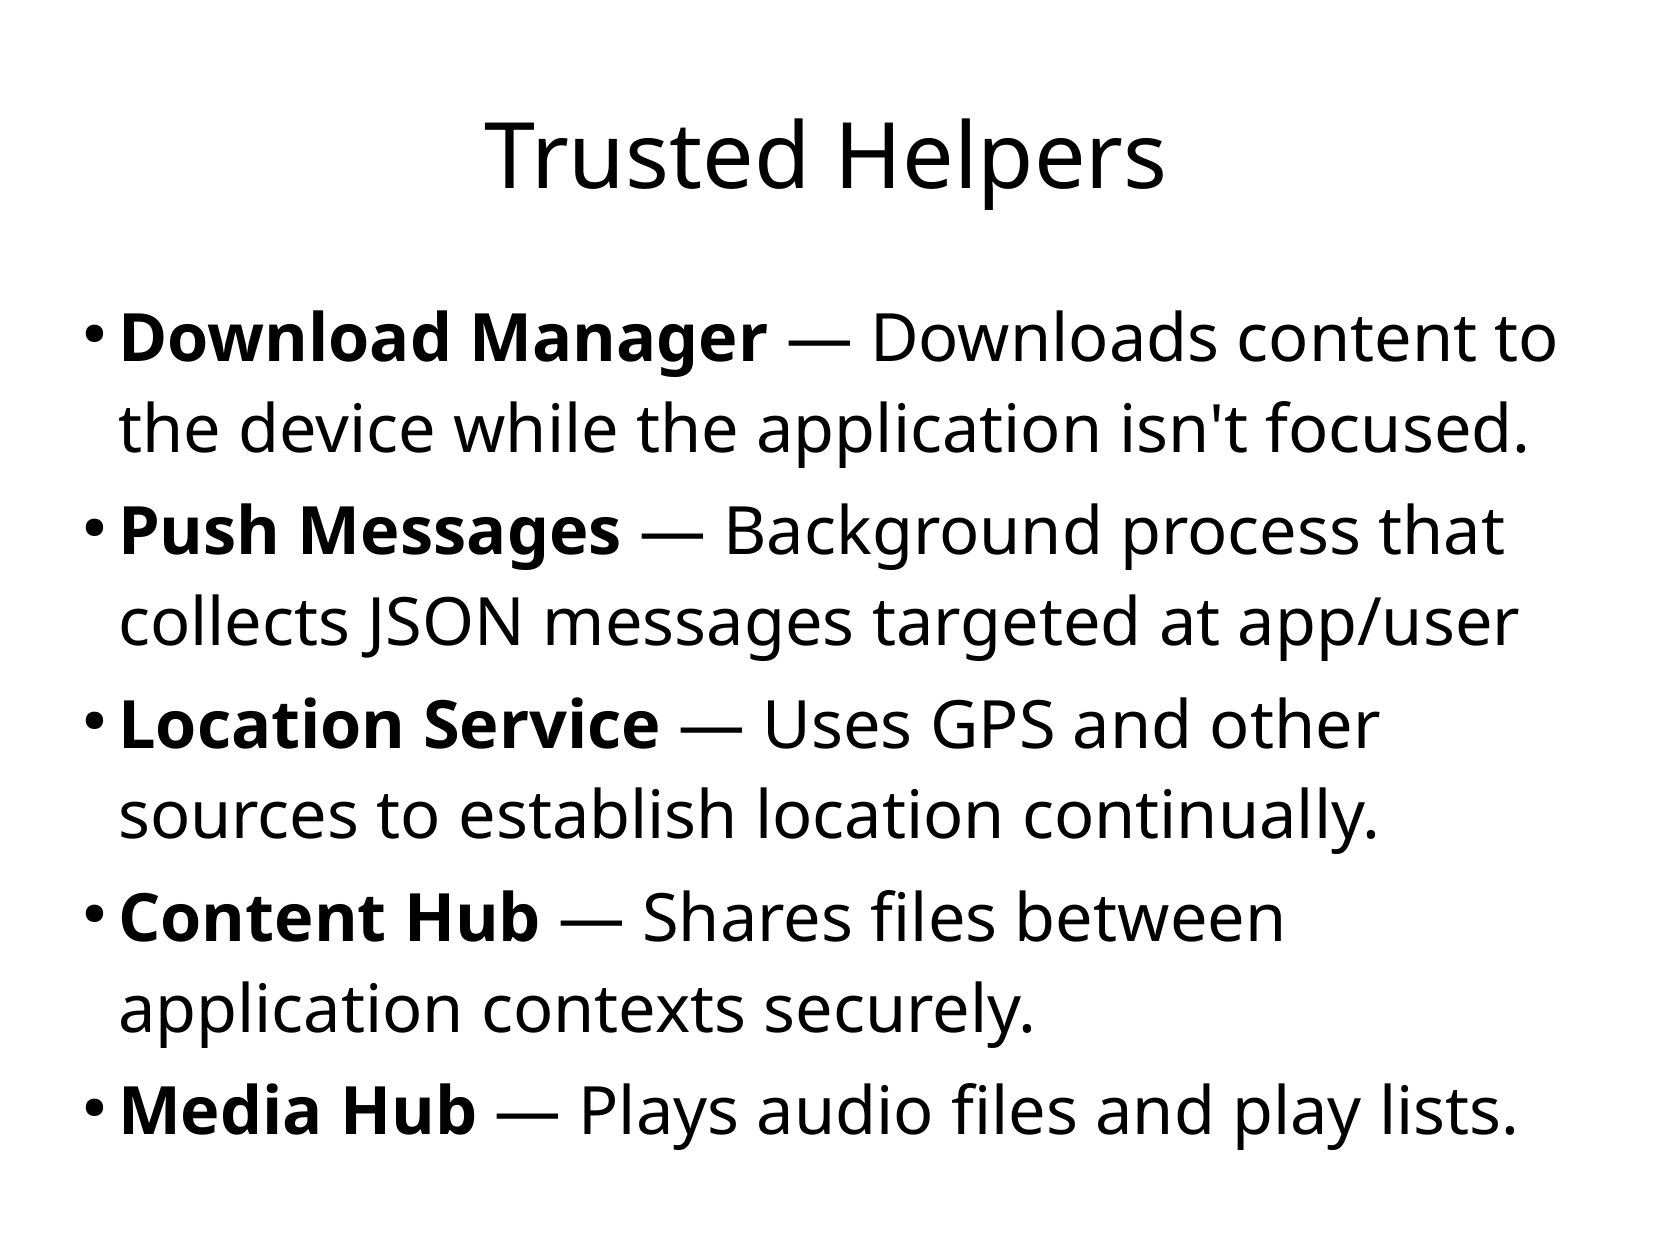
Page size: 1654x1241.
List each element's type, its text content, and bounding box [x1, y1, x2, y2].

title Trusted Helpers [82, 49, 1571, 257]
subtitle Download Manager — Downloads content to the device while the application isn't focused. Push Messages — Background process that collects JSON messages targeted at app/user Location Service — Uses GPS and other sources to establish location continually. Content Hub — Shares files between application contexts securely. Media Hub — Plays audio files and play lists. [82, 290, 1571, 1013]
